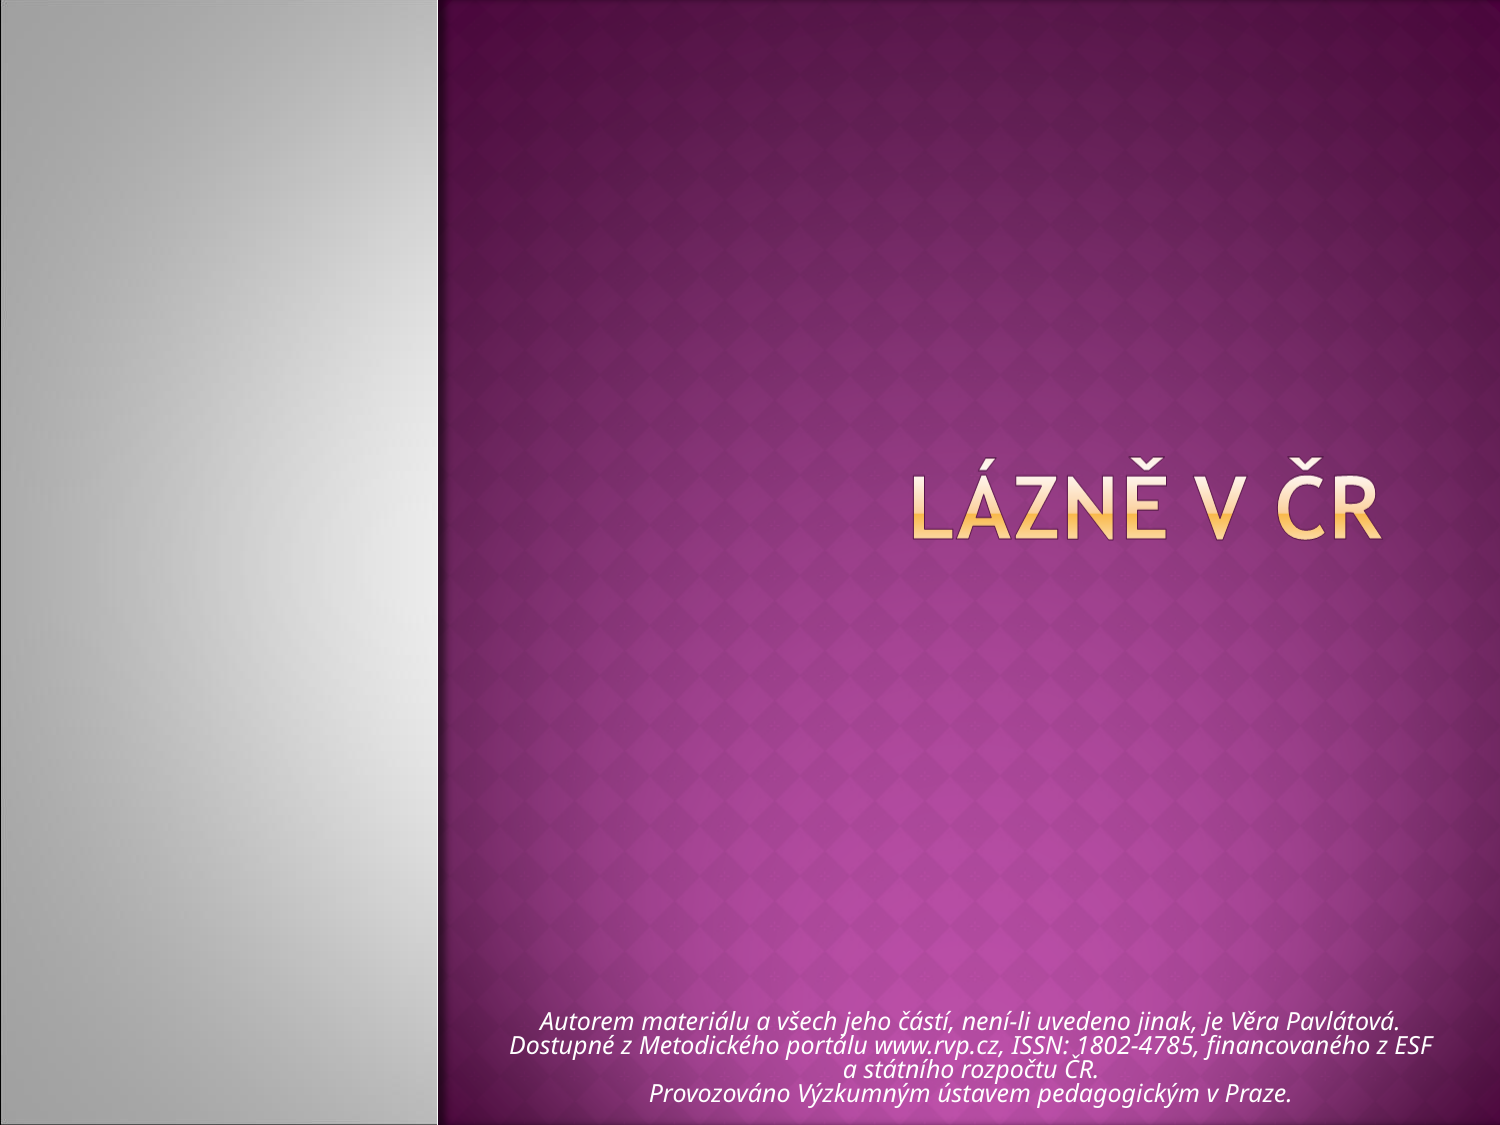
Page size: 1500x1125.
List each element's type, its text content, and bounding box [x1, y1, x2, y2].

text_box Autorem materiálu a všech jeho částí, není-li uvedeno jinak, je Věra Pavlátová. Dostupné z Metodického portálu www.rvp.cz, ISSN: 1802-4785, financovaného z ESF a státního rozpočtu ČR. Provozováno Výzkumným ústavem pedagogickým v Praze. [442, 1011, 1500, 1125]
text_box [551, 86, 1436, 560]
picture [0, 0, 437, 1125]
picture [438, 0, 1500, 1125]
